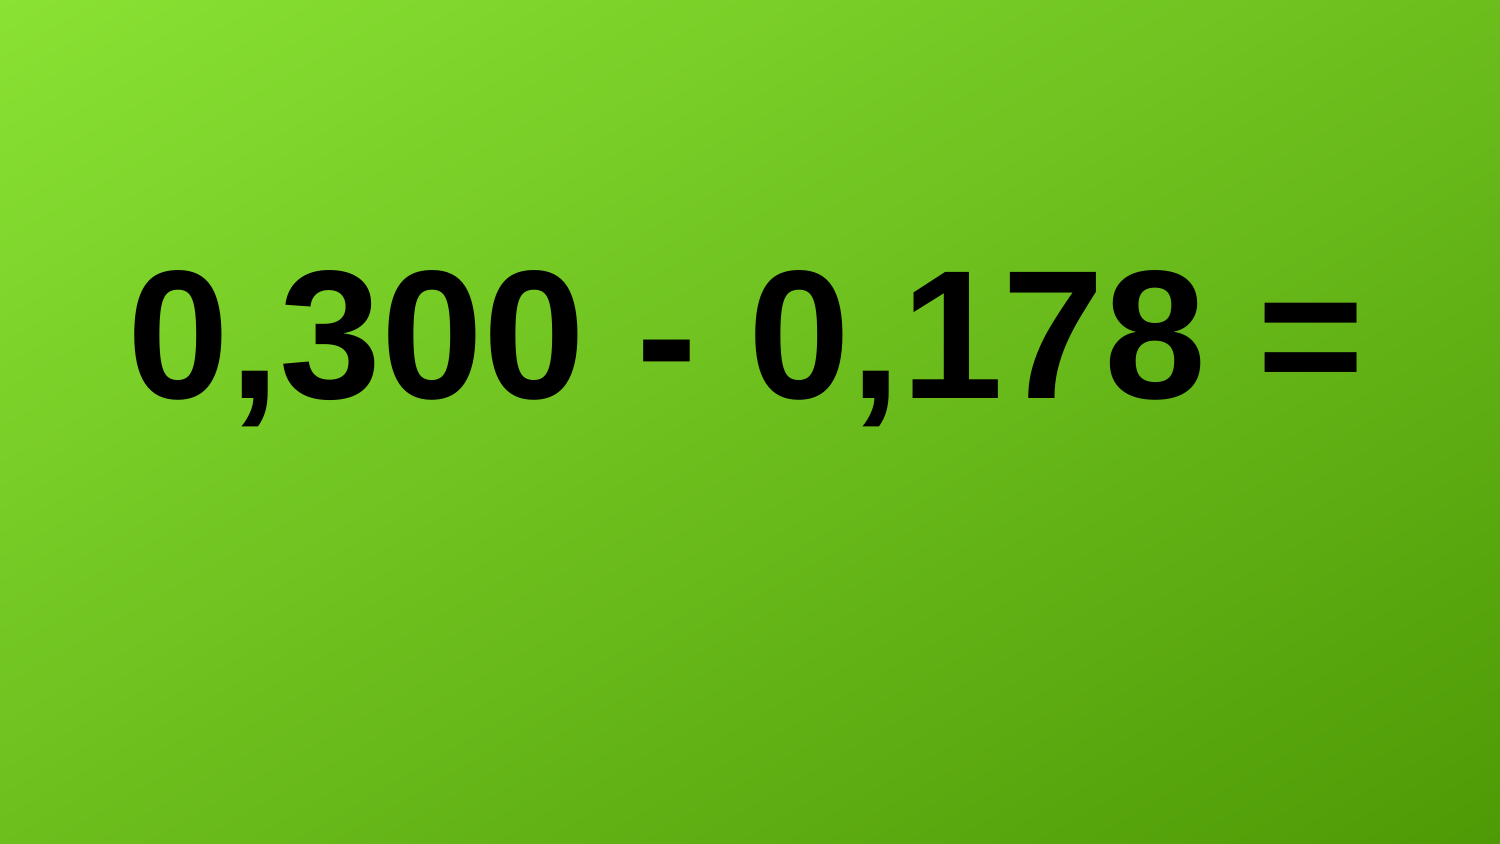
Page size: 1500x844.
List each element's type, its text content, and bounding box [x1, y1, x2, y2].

text_box 0,300 - 0,178 = [112, 259, 1388, 450]
